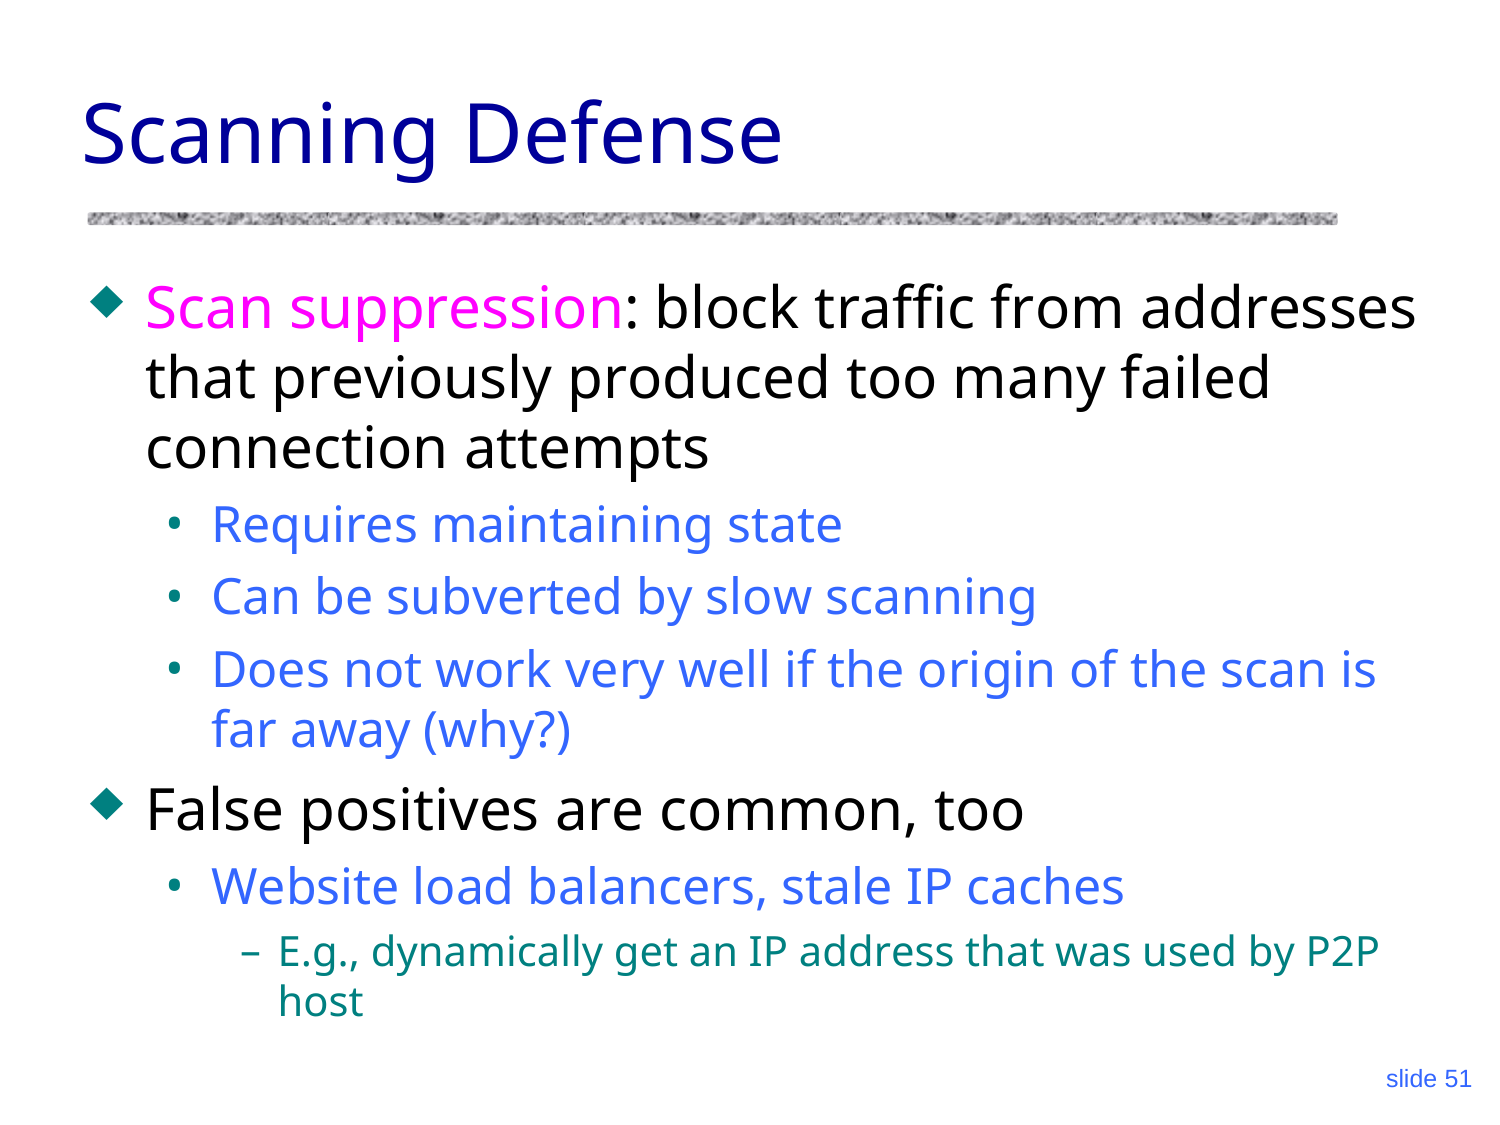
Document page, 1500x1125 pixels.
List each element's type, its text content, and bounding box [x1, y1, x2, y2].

text_box slide <number> [1450, 1025, 1488, 1101]
picture [87, 212, 1338, 226]
text_box Scan suppression: block traffic from addresses that previously produced too many failed connection attempts Requires maintaining state Can be subverted by slow scanning Does not work very well if the origin of the scan is far away (why?) False positives are common, too Website load balancers, stale IP caches E.g., dynamically get an IP address that was used by P2P host [74, 262, 1450, 1101]
text_box Scanning Defense [66, 37, 1301, 188]
